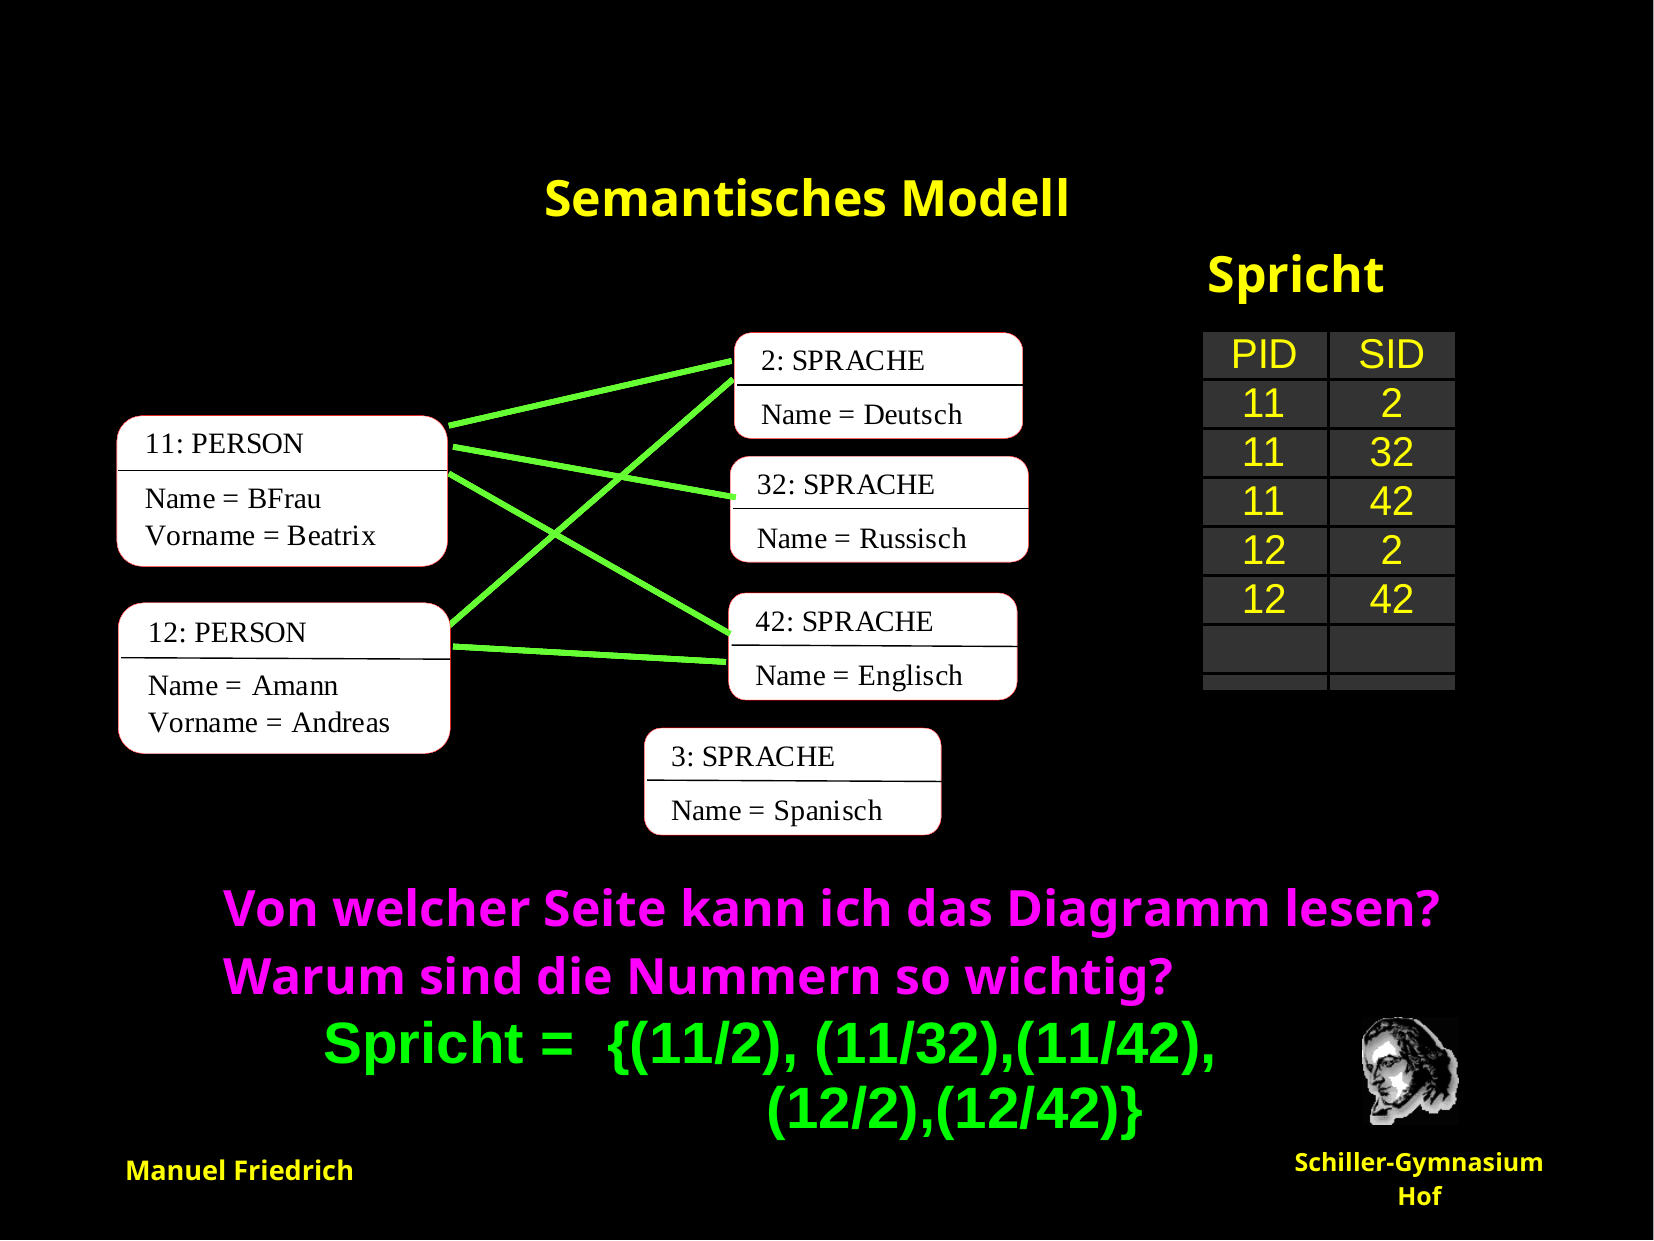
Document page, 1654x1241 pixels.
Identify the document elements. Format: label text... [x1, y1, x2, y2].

text_box Schiller-Gymnasium Hof [1294, 1145, 1549, 1206]
picture [114, 330, 1036, 841]
text_box Manuel Friedrich [124, 1151, 357, 1185]
text_box Semantisches Modell [544, 162, 1211, 268]
text_box Spricht = {(11/2), (11/32),(11/42), (12/2),(12/42)} [323, 1011, 1219, 1149]
text_box Von welcher Seite kann ich das Diagramm lesen? Warum sind die Nummern so wichtig? [223, 872, 1480, 995]
text_box Spricht [1207, 238, 1382, 300]
picture [1362, 1017, 1459, 1125]
chart [1022, 285, 1458, 690]
